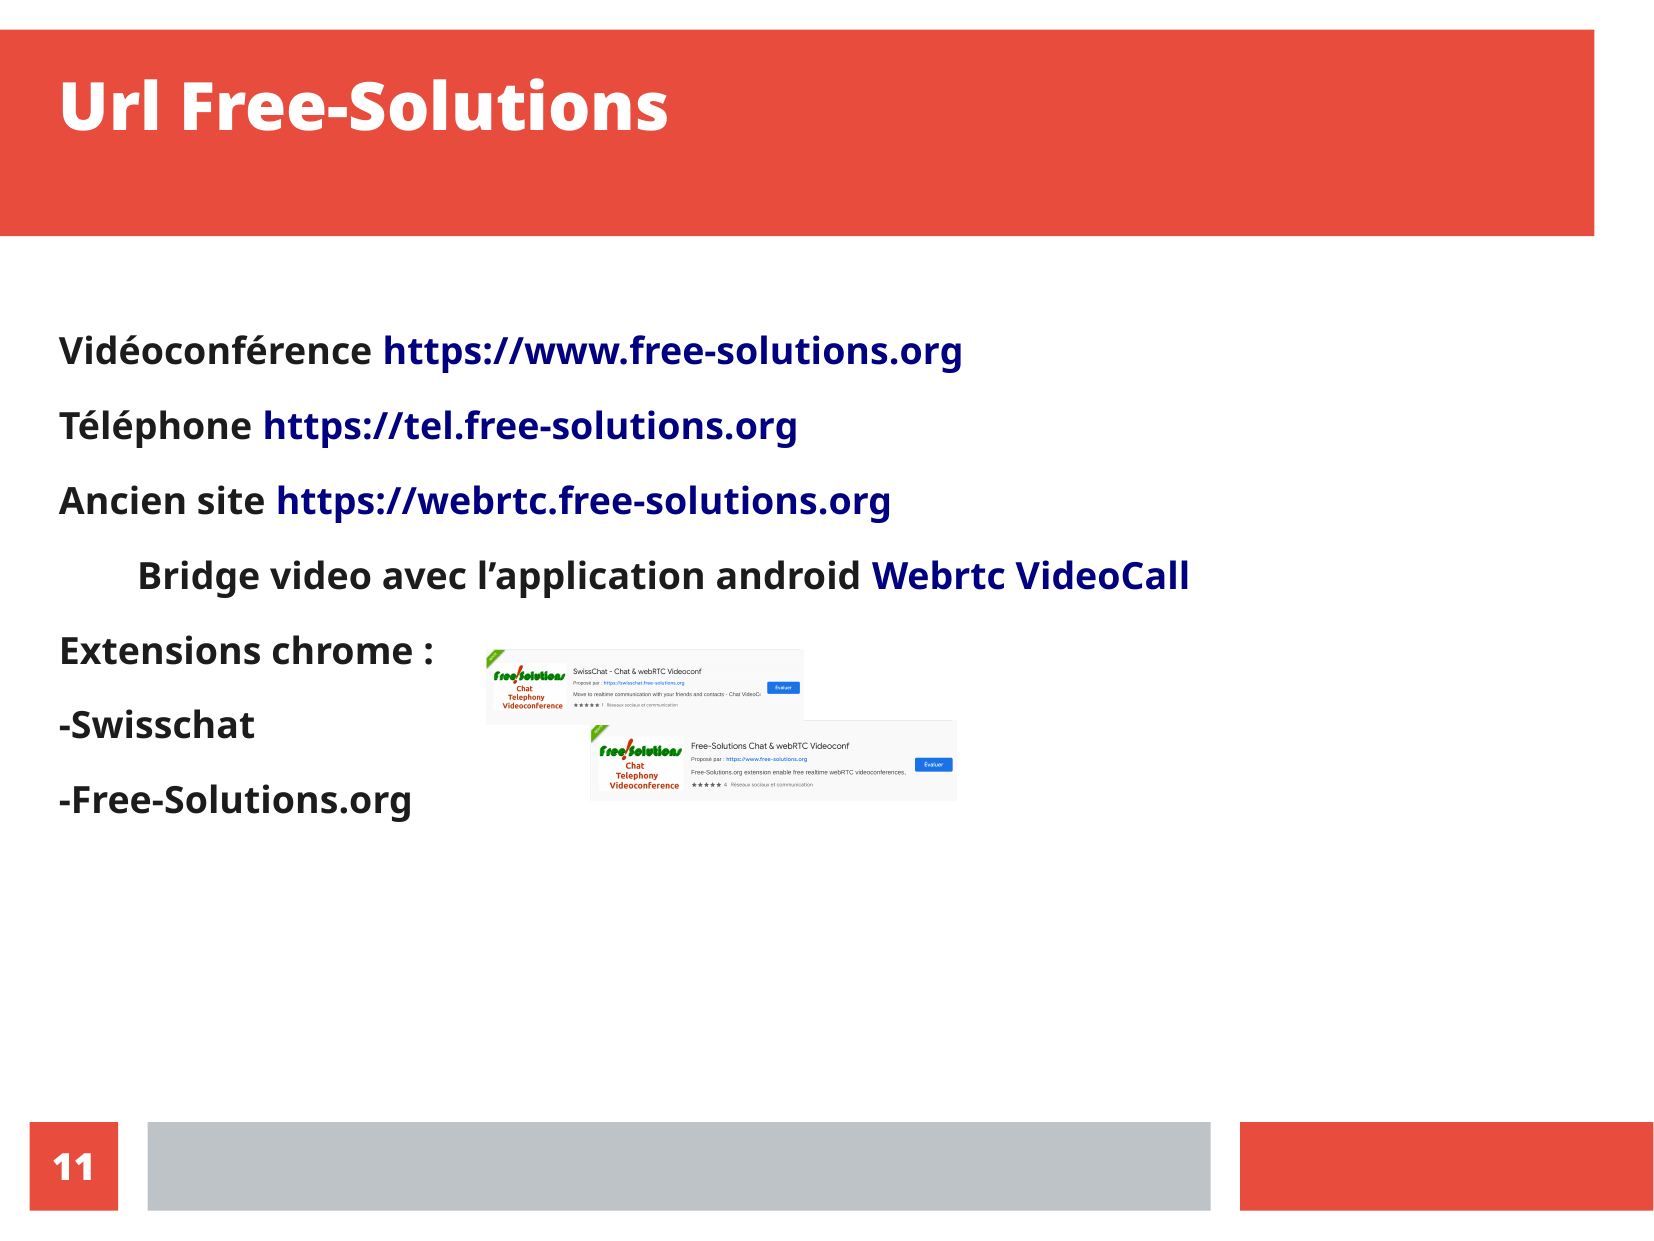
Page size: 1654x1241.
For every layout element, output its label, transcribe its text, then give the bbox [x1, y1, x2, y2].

title Url Free-Solutions [59, 59, 1595, 207]
picture [486, 649, 957, 801]
list Vidéoconférence https://www.free-solutions.org Téléphone https://tel.free-solutions.org Ancien site https://webrtc.free-solutions.org Bridge video avec l’application android Webrtc VideoCall Extensions chrome : -Swisschat -Free-Solutions.org [59, 324, 1565, 1093]
